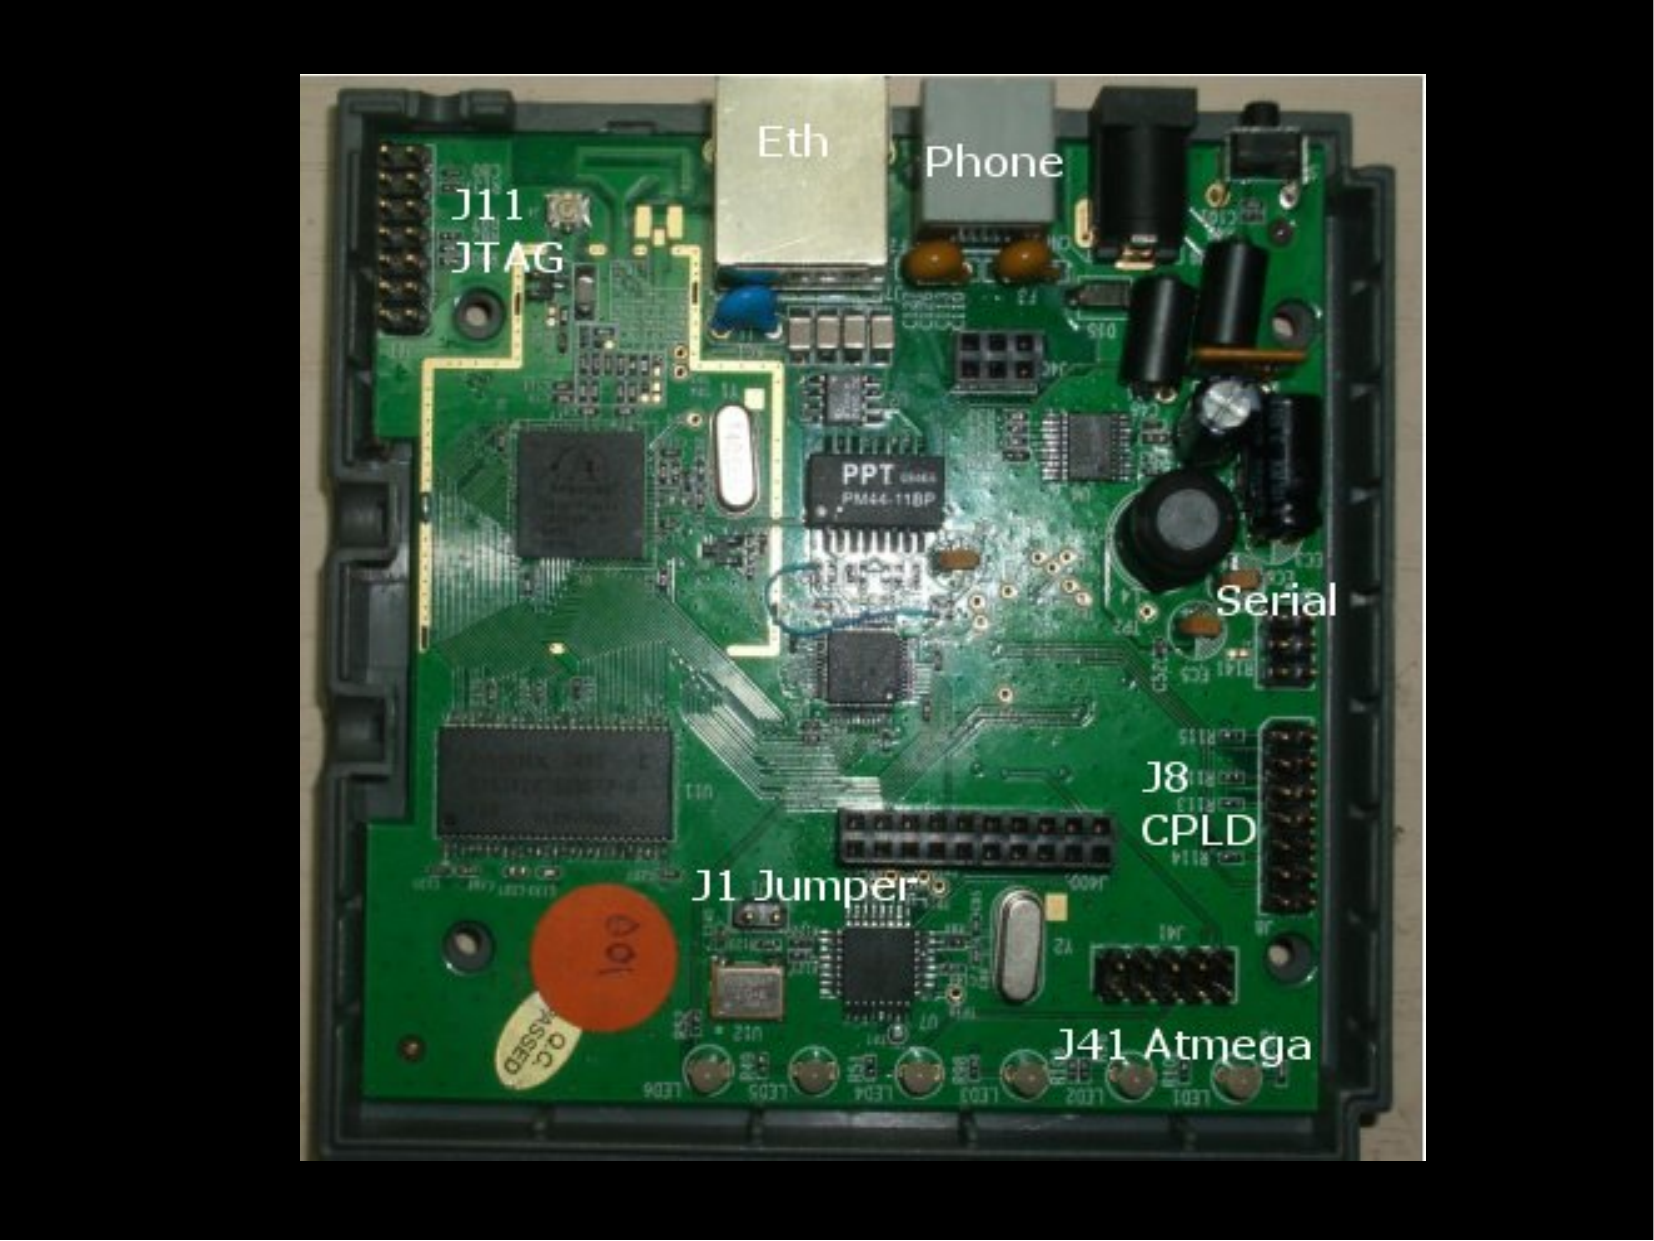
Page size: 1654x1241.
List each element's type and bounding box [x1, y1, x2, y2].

picture [300, 74, 1426, 1161]
